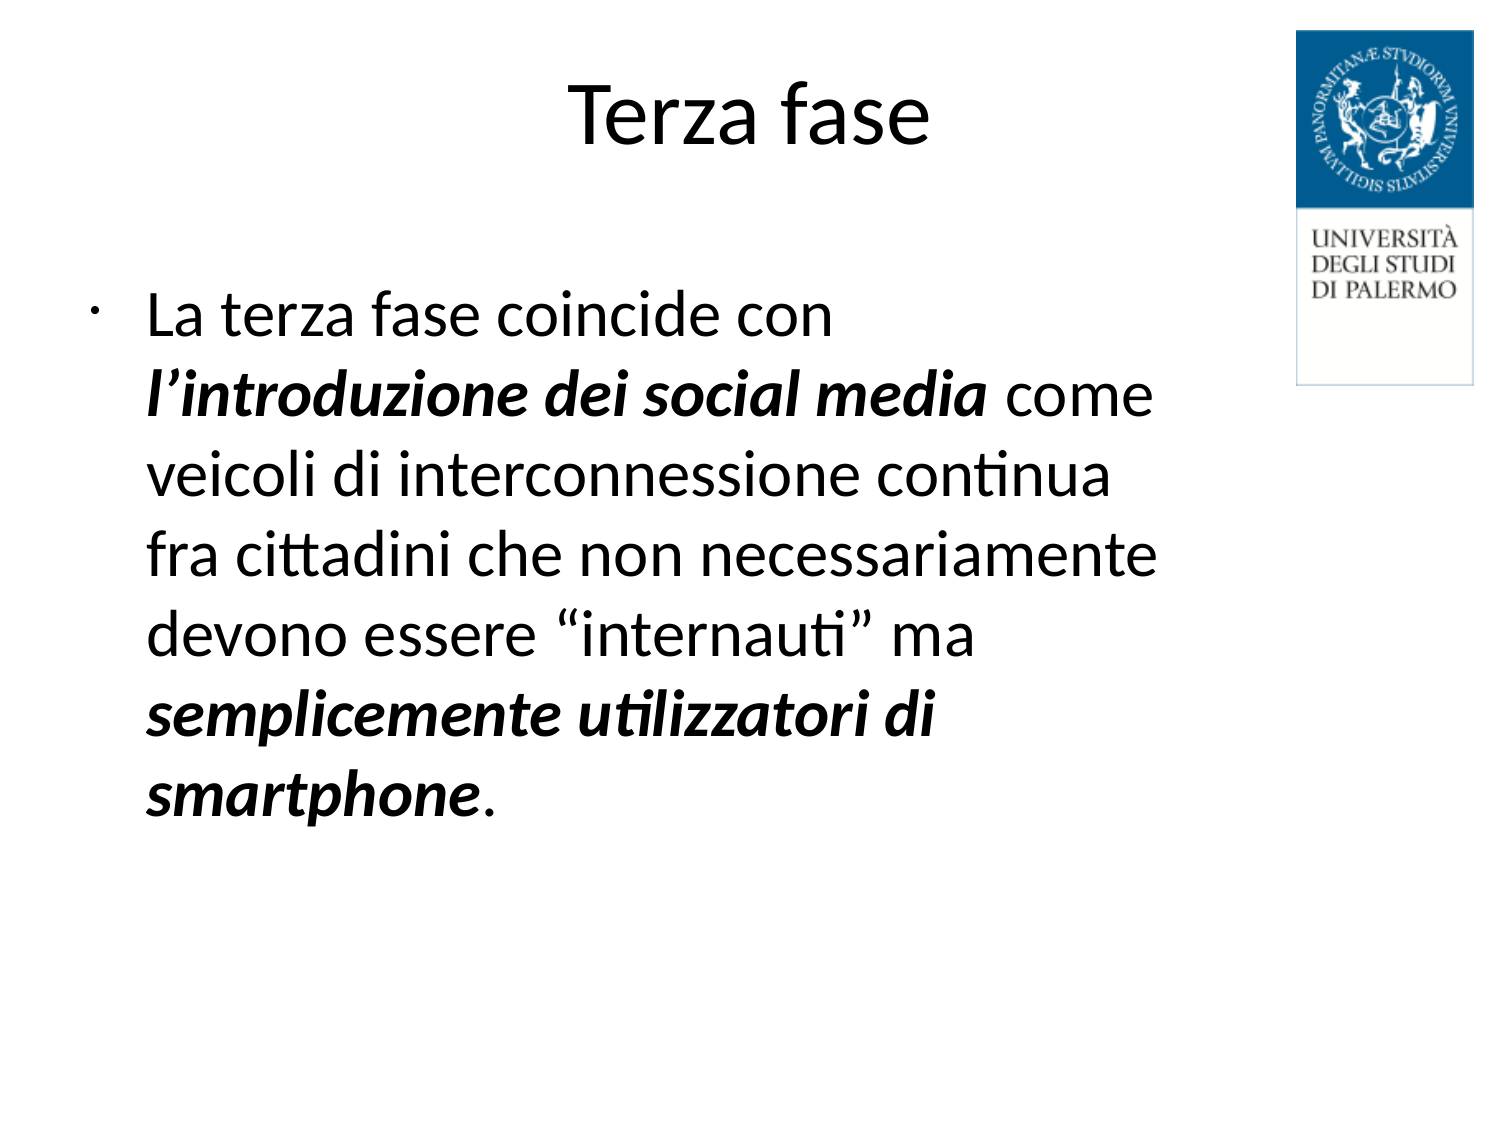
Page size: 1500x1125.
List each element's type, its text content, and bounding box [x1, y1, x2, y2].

picture [1296, 30, 1474, 386]
list La terza fase coincide con l’introduzione dei social media come veicoli di interconnessione continua fra cittadini che non necessariamente devono essere “internauti” ma semplicemente utilizzatori di smartphone. [75, 262, 1188, 1005]
title Terza fase [75, 45, 1296, 233]
